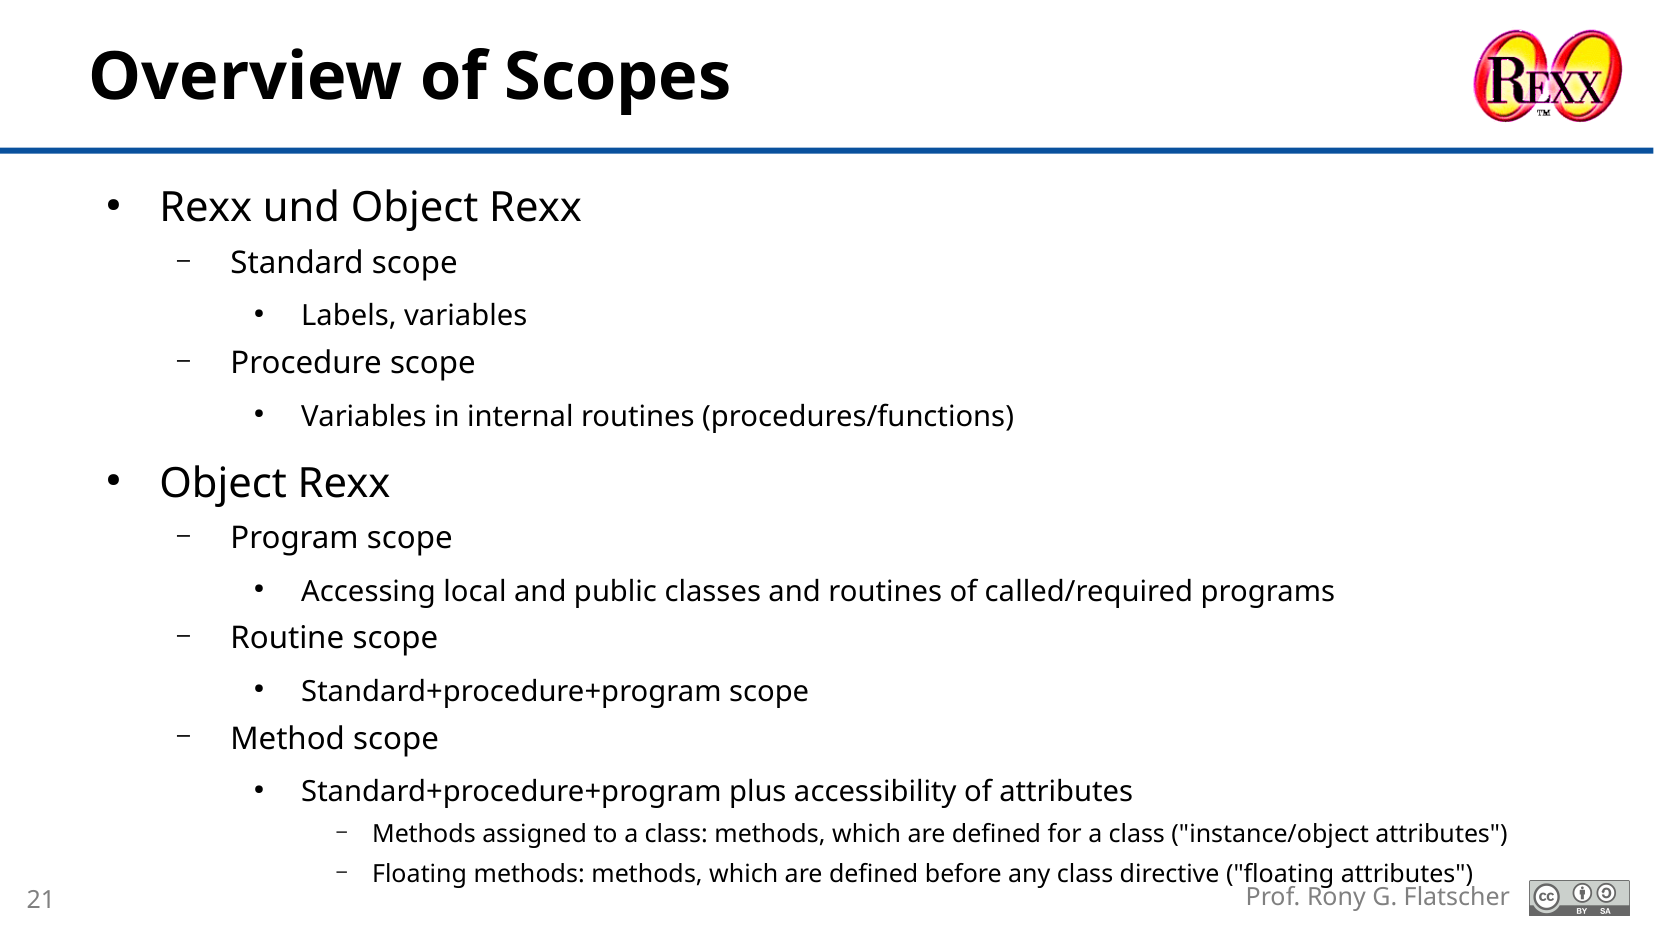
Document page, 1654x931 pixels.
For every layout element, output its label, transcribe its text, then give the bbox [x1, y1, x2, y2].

list Rexx und Object Rexx Standard scope Labels, variables Procedure scope Variables in internal routines (procedures/functions) Object Rexx Program scope Accessing local and public classes and routines of called/required programs Routine scope Standard+procedure+program scope Method scope Standard+procedure+program plus accessibility of attributes Methods assigned to a class: methods, which are defined for a class ("instance/object attributes") Floating methods: methods, which are defined before any class directive ("floating attributes") [88, 177, 1577, 857]
title Overview of Scopes [29, 0, 1654, 148]
